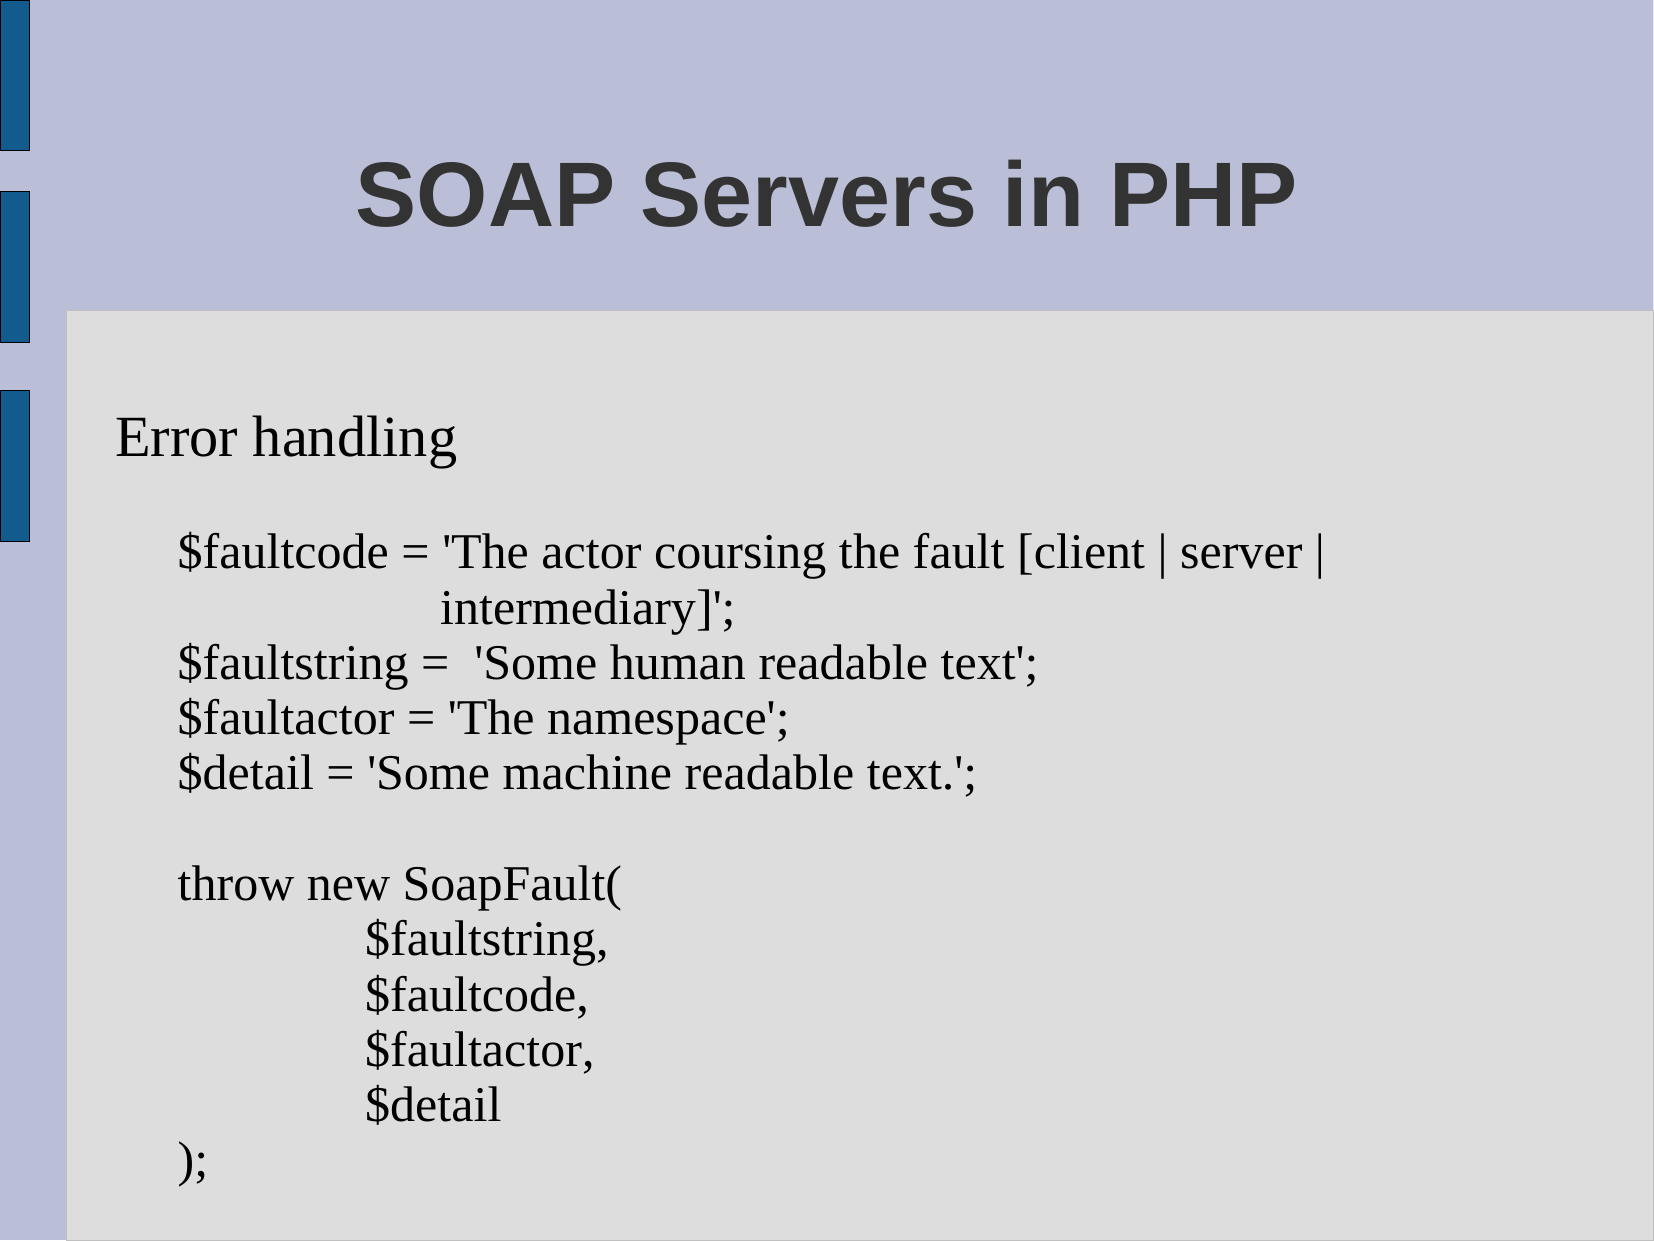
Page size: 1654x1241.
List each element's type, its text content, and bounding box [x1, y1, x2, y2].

text_box Error handling $faultcode = 'The actor coursing the fault [client | server | intermediary]'; $faultstring = 'Some human readable text'; $faultactor = 'The namespace'; $detail = 'Some machine readable text.'; throw new SoapFault( $faultstring, $faultcode, $faultactor, $detail ); [115, 372, 1584, 1211]
title SOAP Servers in PHP [121, 91, 1534, 299]
